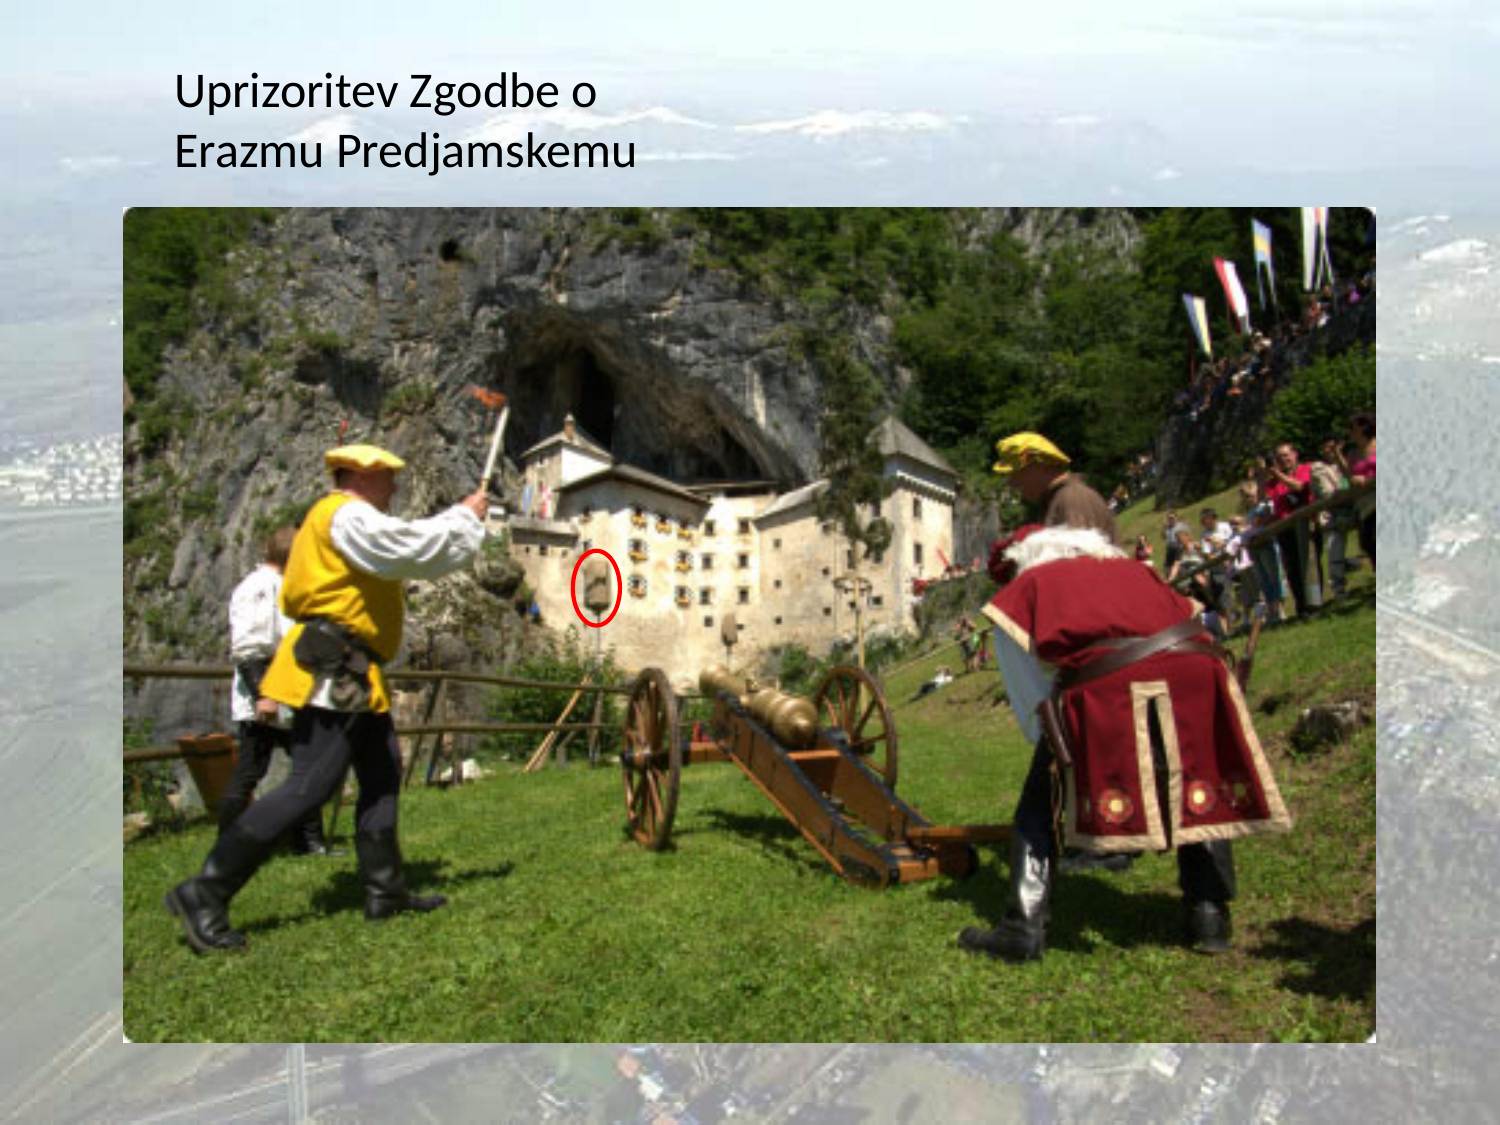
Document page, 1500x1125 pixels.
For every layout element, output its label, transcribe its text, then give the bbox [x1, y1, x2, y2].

text_box Uprizoritev Zgodbe o Erazmu Predjamskemu [159, 49, 774, 185]
picture [0, 0, 1500, 1125]
